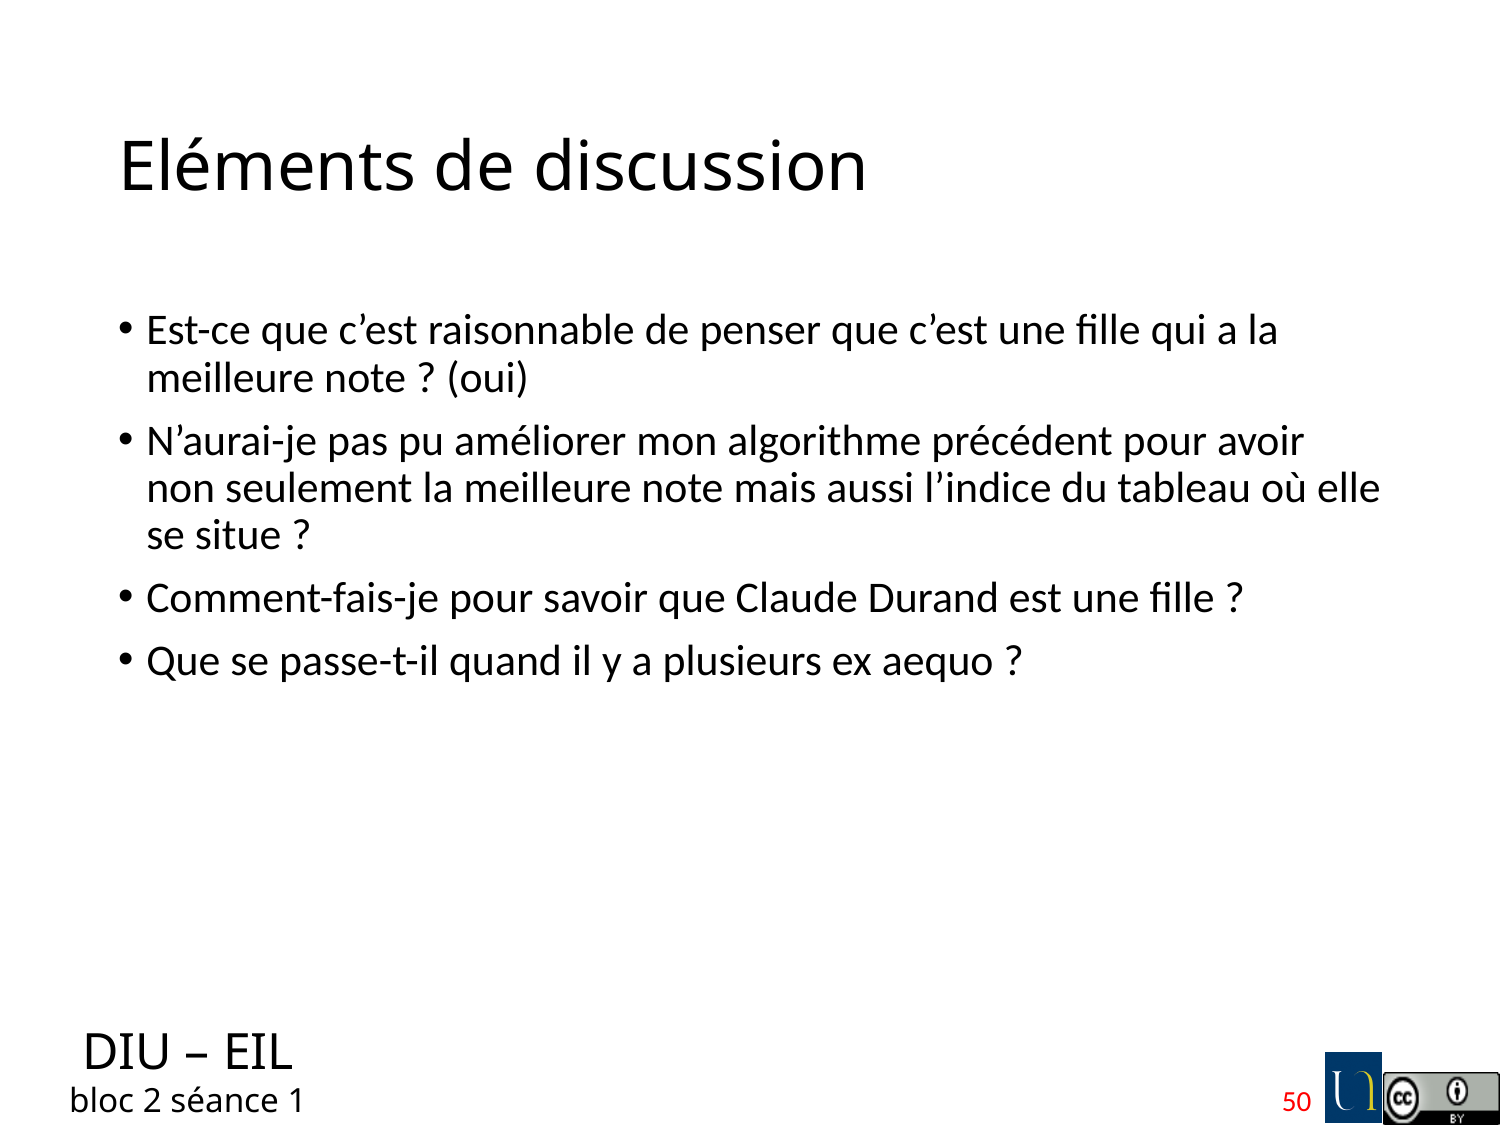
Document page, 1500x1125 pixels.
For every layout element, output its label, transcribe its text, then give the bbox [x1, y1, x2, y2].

slide_number <numéro> [1240, 1070, 1327, 1125]
title Eléments de discussion [103, 59, 1397, 278]
picture [1383, 1072, 1500, 1125]
picture [1325, 1052, 1382, 1123]
list Est-ce que c’est raisonnable de penser que c’est une fille qui a la meilleure note ? (oui) N’aurai-je pas pu améliorer mon algorithme précédent pour avoir non seulement la meilleure note mais aussi l’indice du tableau où elle se situe ? Comment-fais-je pour savoir que Claude Durand est une fille ? Que se passe-t-il quand il y a plusieurs ex aequo ? [103, 299, 1397, 1014]
